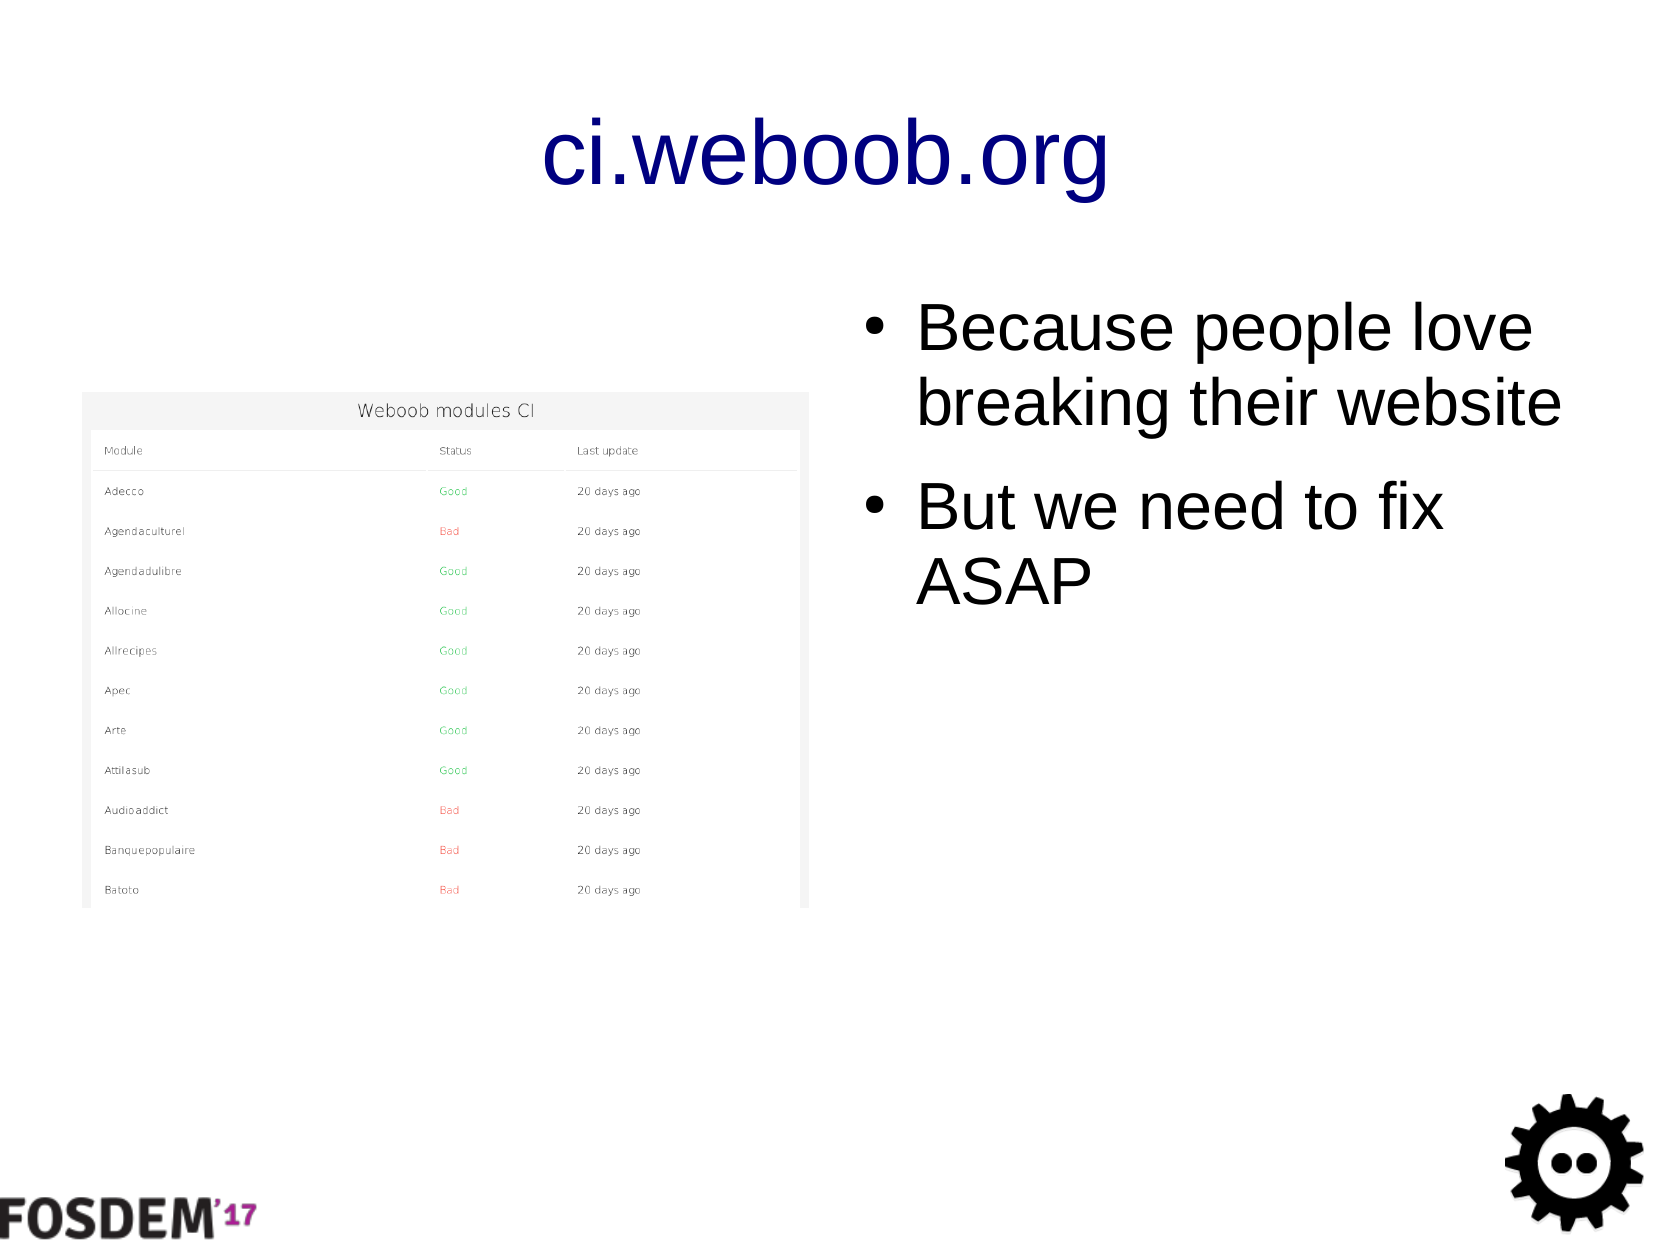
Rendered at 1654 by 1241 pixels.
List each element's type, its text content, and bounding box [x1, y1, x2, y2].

picture [1505, 1094, 1648, 1235]
picture [82, 392, 809, 908]
picture [0, 1196, 258, 1241]
title ci.weboob.org [82, 49, 1571, 257]
list Because people love breaking their website But we need to fix ASAP [845, 290, 1572, 1010]
